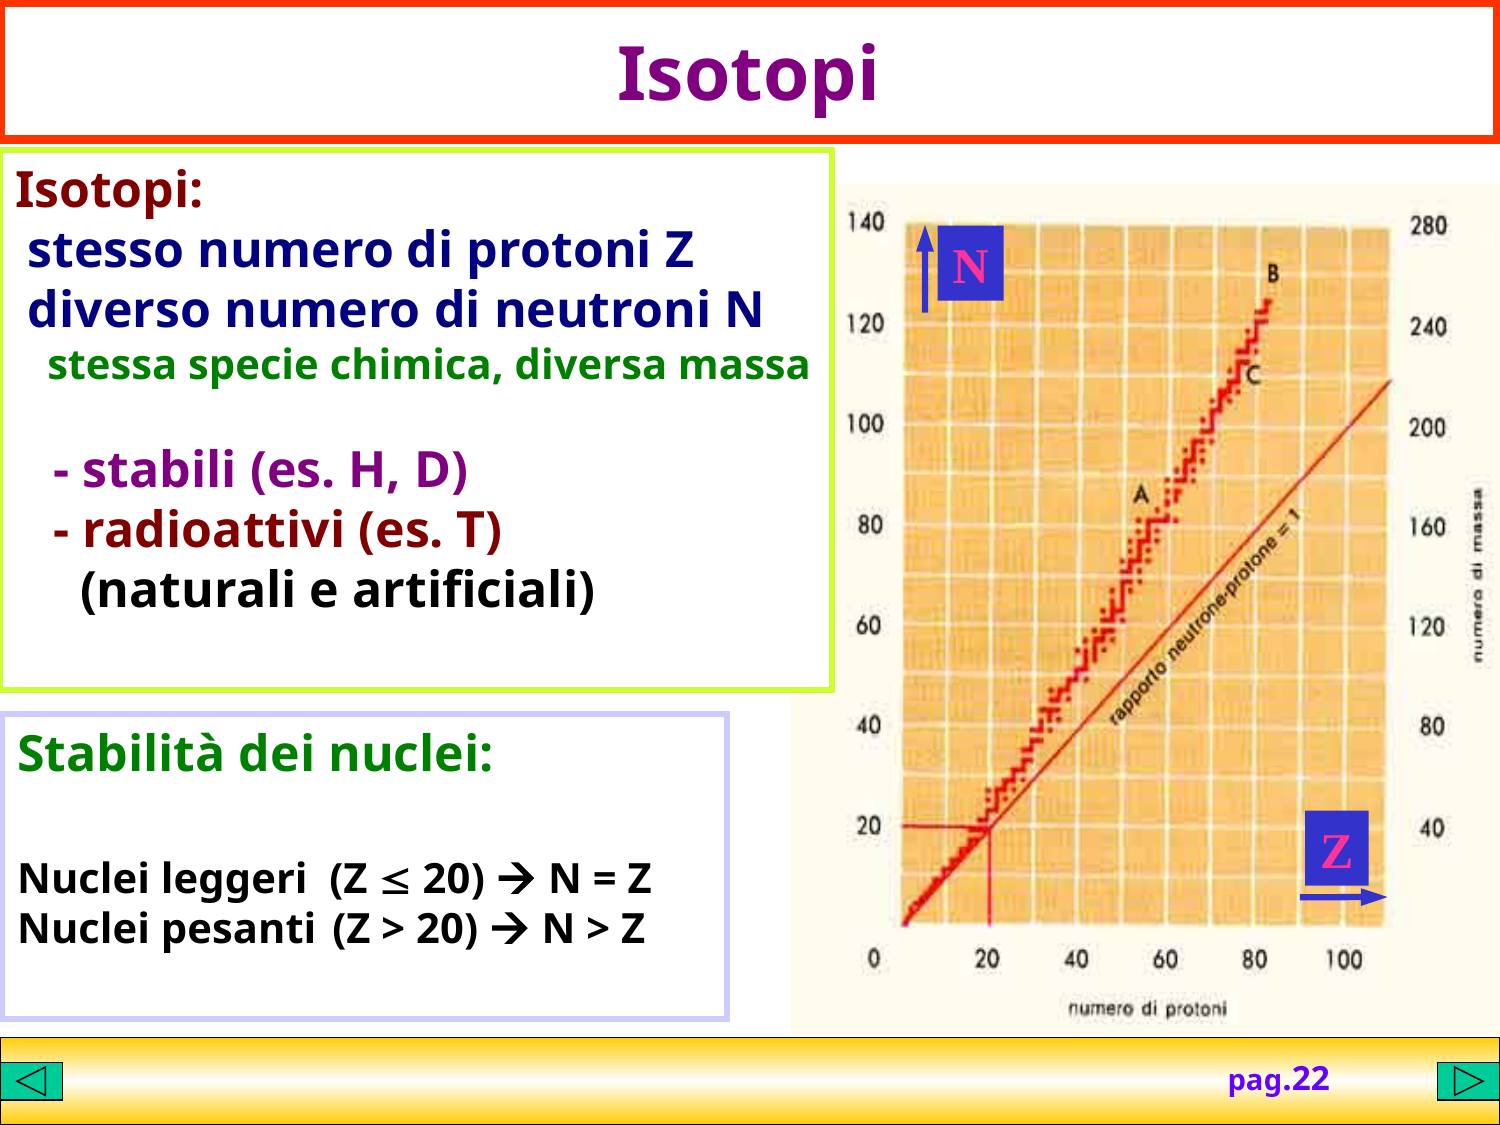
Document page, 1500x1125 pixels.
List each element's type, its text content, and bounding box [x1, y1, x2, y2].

text_box Isotopi: stesso numero di protoni Z diverso numero di neutroni N stessa specie chimica, diversa massa - stabili (es. H, D) - radioattivi (es. T) (naturali e artificiali) [0, 149, 833, 691]
title Isotopi [0, 2, 1498, 140]
picture [791, 184, 1500, 1035]
text_box Stabilità dei nuclei: Nuclei leggeri (Z  20)  N = Z Nuclei pesanti (Z > 20)  N > Z [2, 713, 728, 1019]
text_box Z [1305, 810, 1369, 886]
text_box N [937, 225, 1004, 301]
